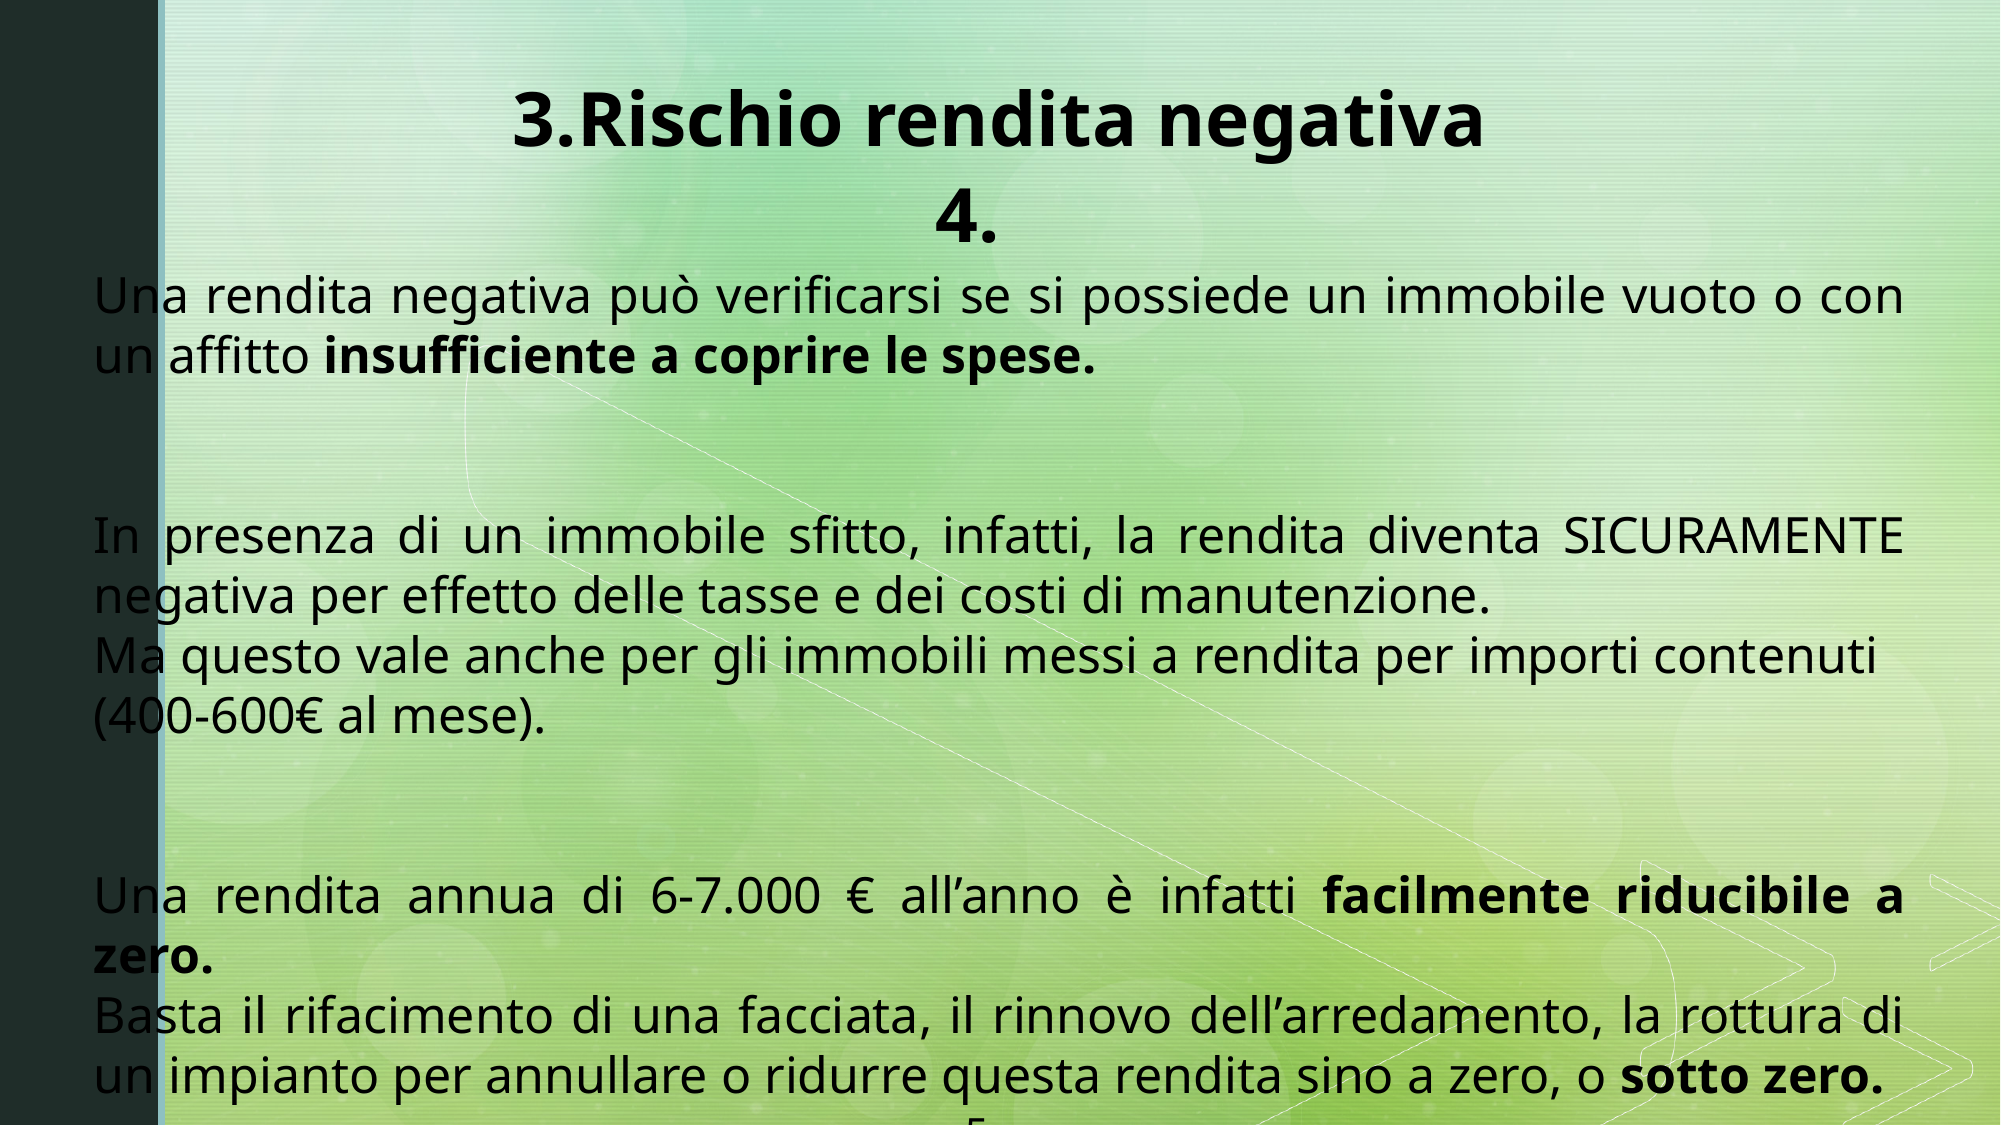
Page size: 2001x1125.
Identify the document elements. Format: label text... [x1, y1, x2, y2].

text_box Rischio rendita negativa Una rendita negativa può verificarsi se si possiede un immobile vuoto o con un affitto insufficiente a coprire le spese. In presenza di un immobile sfitto, infatti, la rendita diventa SICURAMENTE negativa per effetto delle tasse e dei costi di manutenzione. Ma questo vale anche per gli immobili messi a rendita per importi contenuti (400-600€ al mese). Una rendita annua di 6-7.000 € all’anno è infatti facilmente riducibile a zero. Basta il rifacimento di una facciata, il rinnovo dell’arredamento, la rottura di un impianto per annullare o ridurre questa rendita sino a zero, o sotto zero. [78, 63, 1922, 1099]
